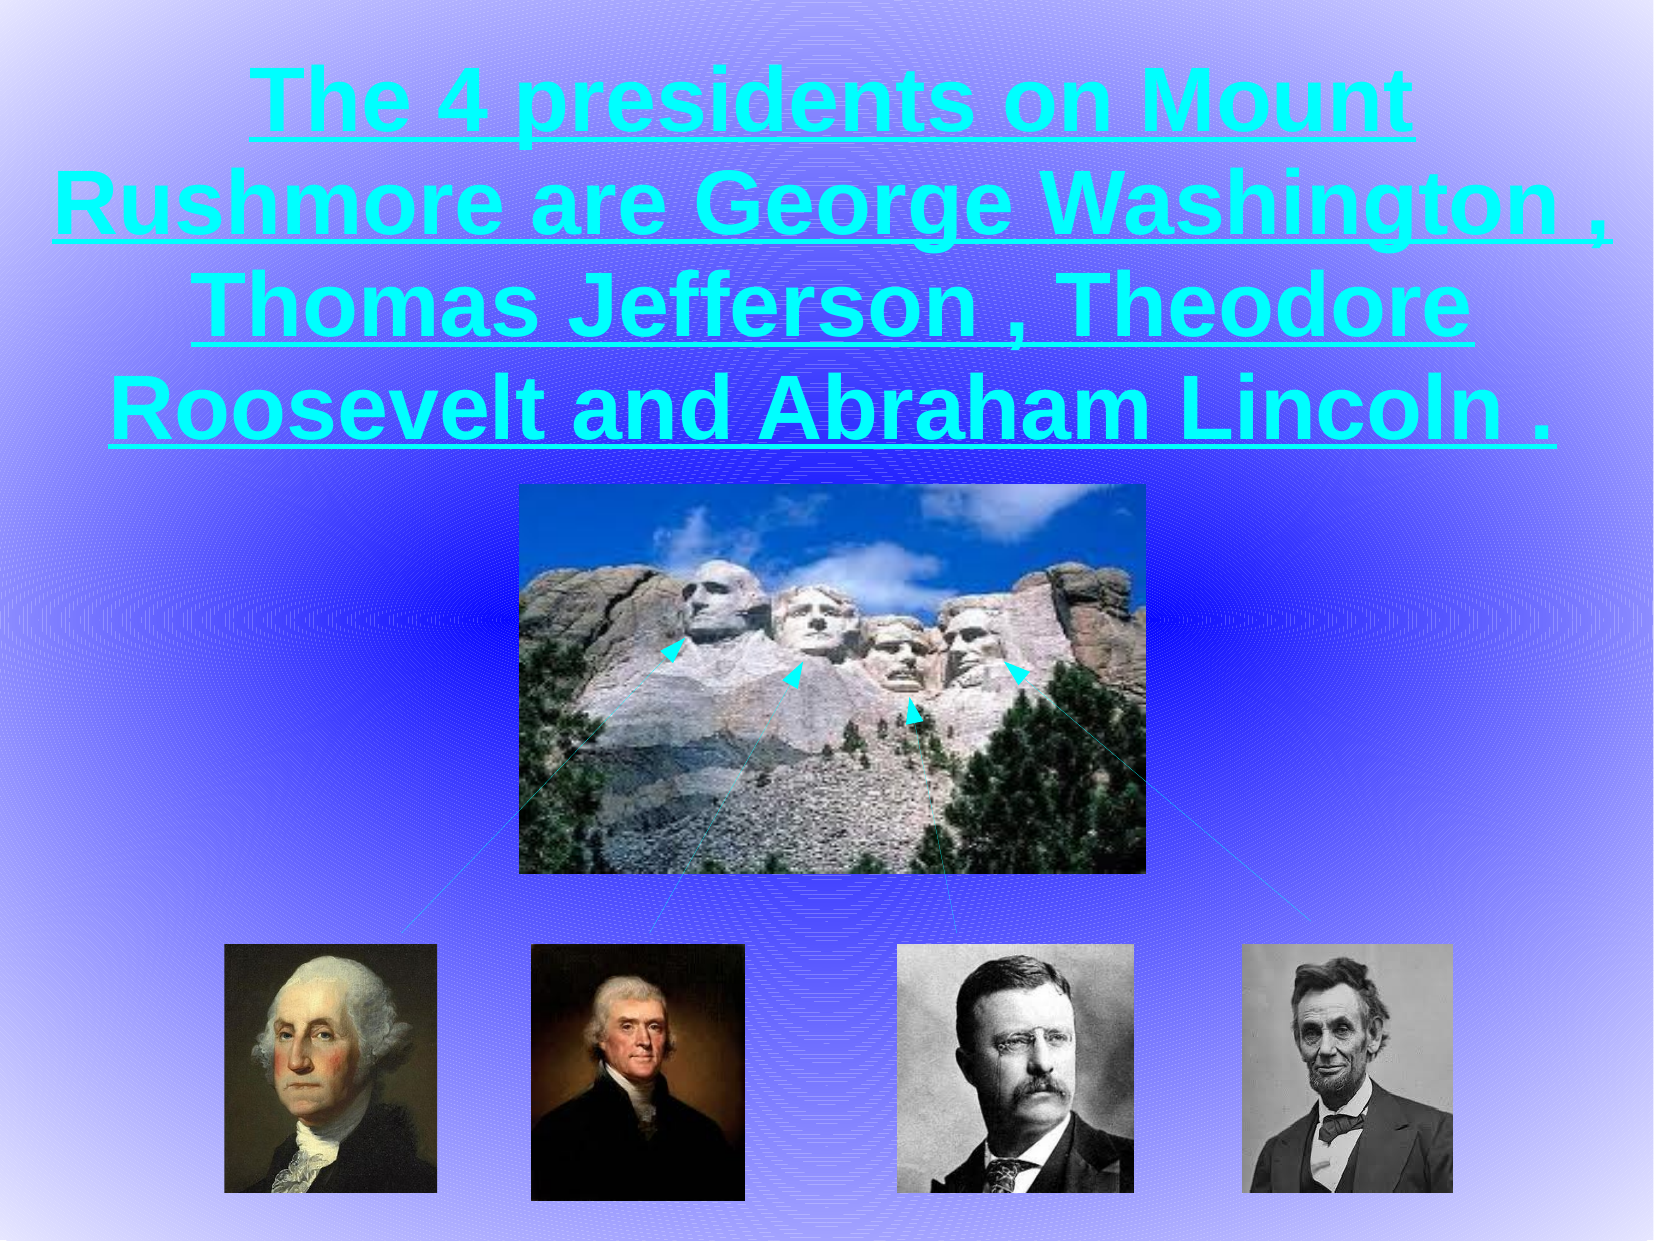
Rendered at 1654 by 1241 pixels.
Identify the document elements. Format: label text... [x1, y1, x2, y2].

title The 4 presidents on Mount Rushmore are George Washington , Thomas Jefferson , Theodore Roosevelt and Abraham Lincoln . [35, 0, 1630, 508]
picture [519, 484, 1146, 875]
picture [224, 944, 438, 1193]
picture [897, 944, 1134, 1193]
picture [531, 944, 745, 1201]
picture [1242, 944, 1453, 1193]
